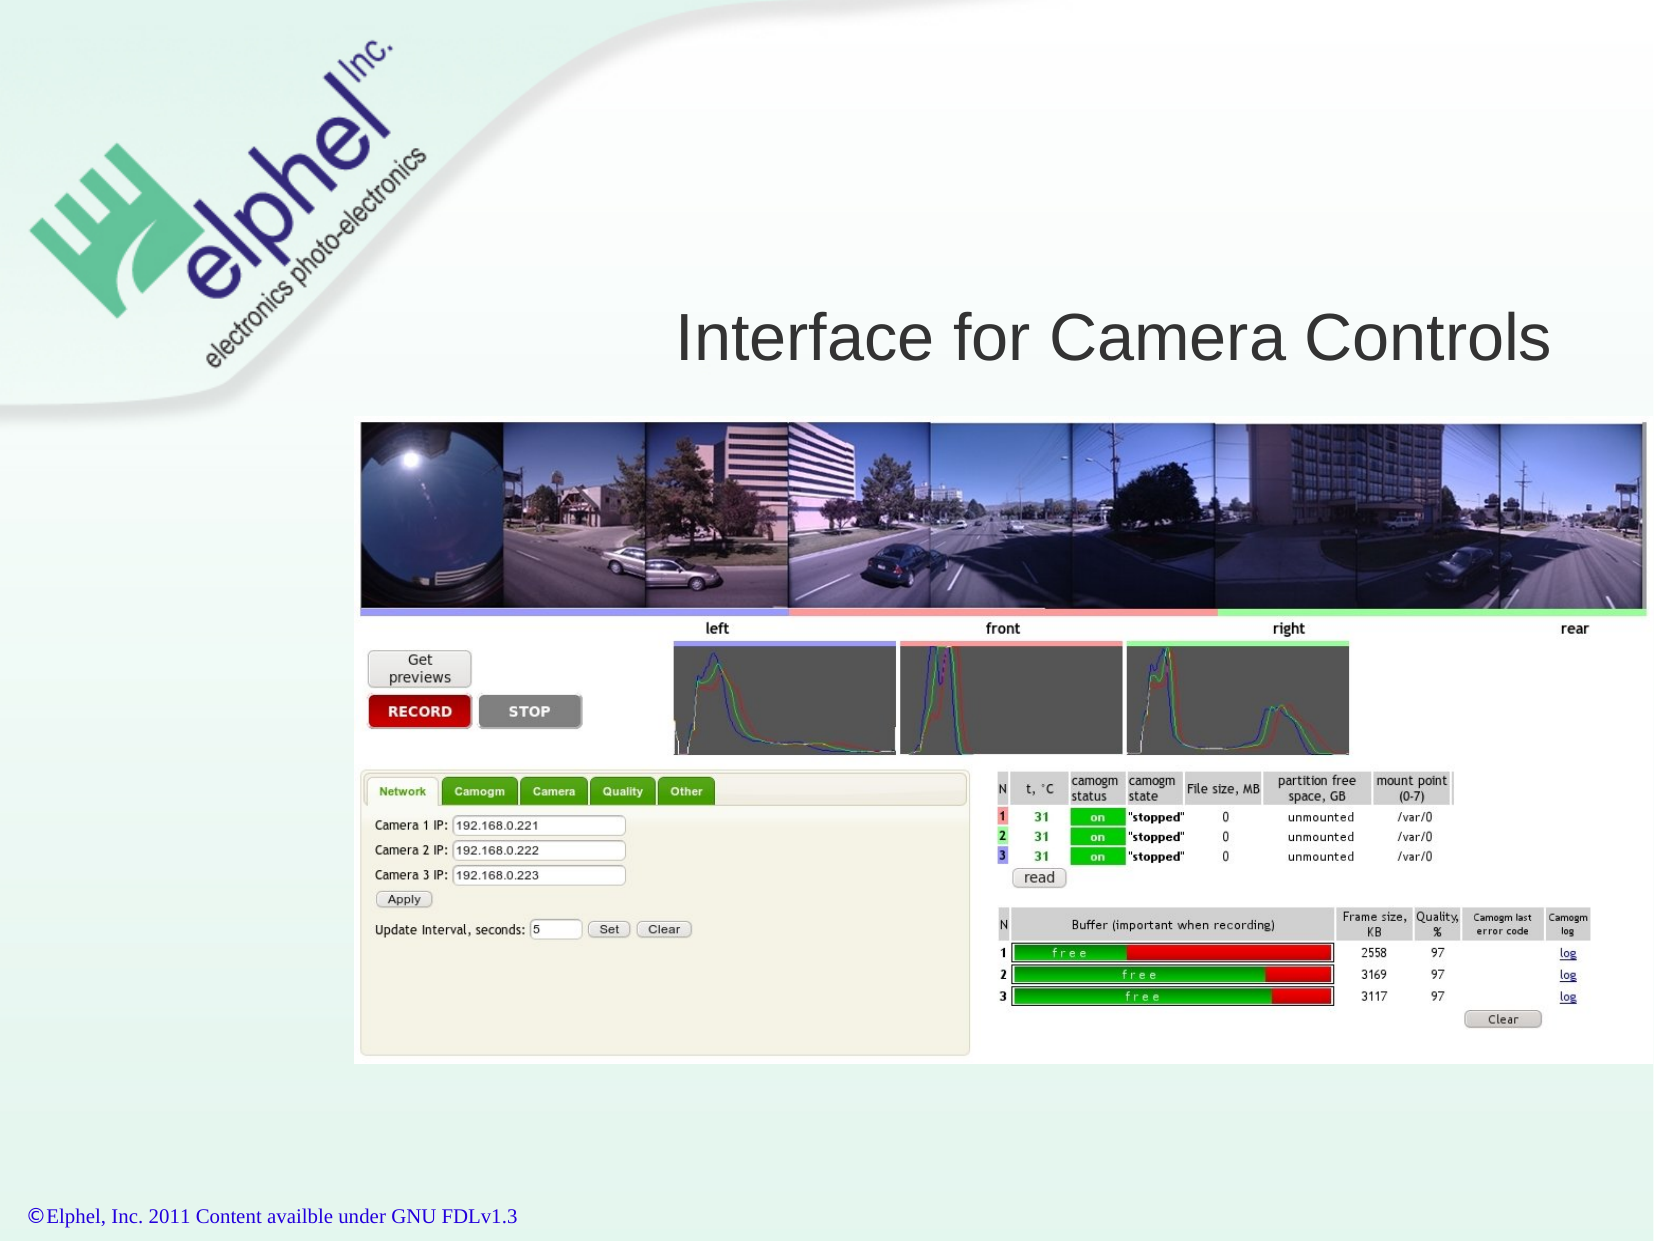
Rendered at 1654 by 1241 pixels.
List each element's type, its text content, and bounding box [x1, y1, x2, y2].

picture [0, 0, 1654, 1241]
list Interface for Camera Controls [177, 295, 1625, 473]
